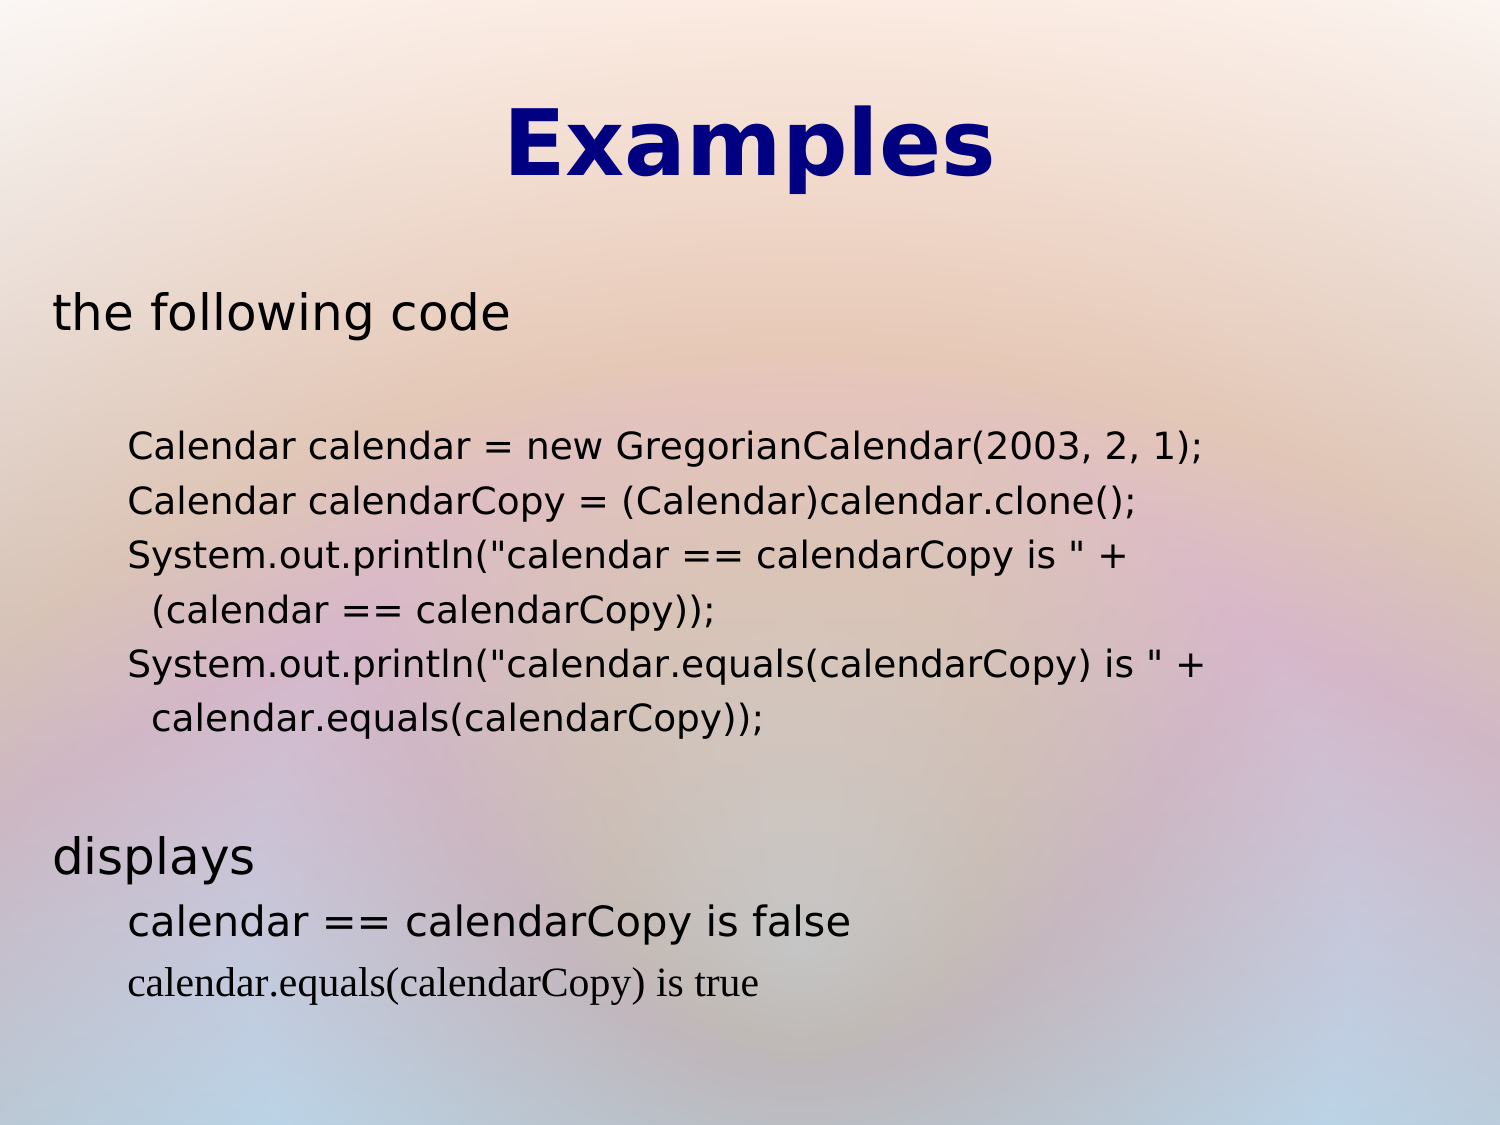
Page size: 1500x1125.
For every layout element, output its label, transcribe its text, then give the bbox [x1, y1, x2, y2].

title Examples [75, 50, 1425, 238]
text_box the following code Calendar calendar = new GregorianCalendar(2003, 2, 1); Calendar calendarCopy = (Calendar)calendar.clone(); System.out.println("calendar == calendarCopy is " + (calendar == calendarCopy)); System.out.println("calendar.equals(calendarCopy) is " + calendar.equals(calendarCopy)); displays calendar == calendarCopy is false calendar.equals(calendarCopy) is true [37, 273, 1496, 1013]
picture [0, 0, 1500, 1125]
